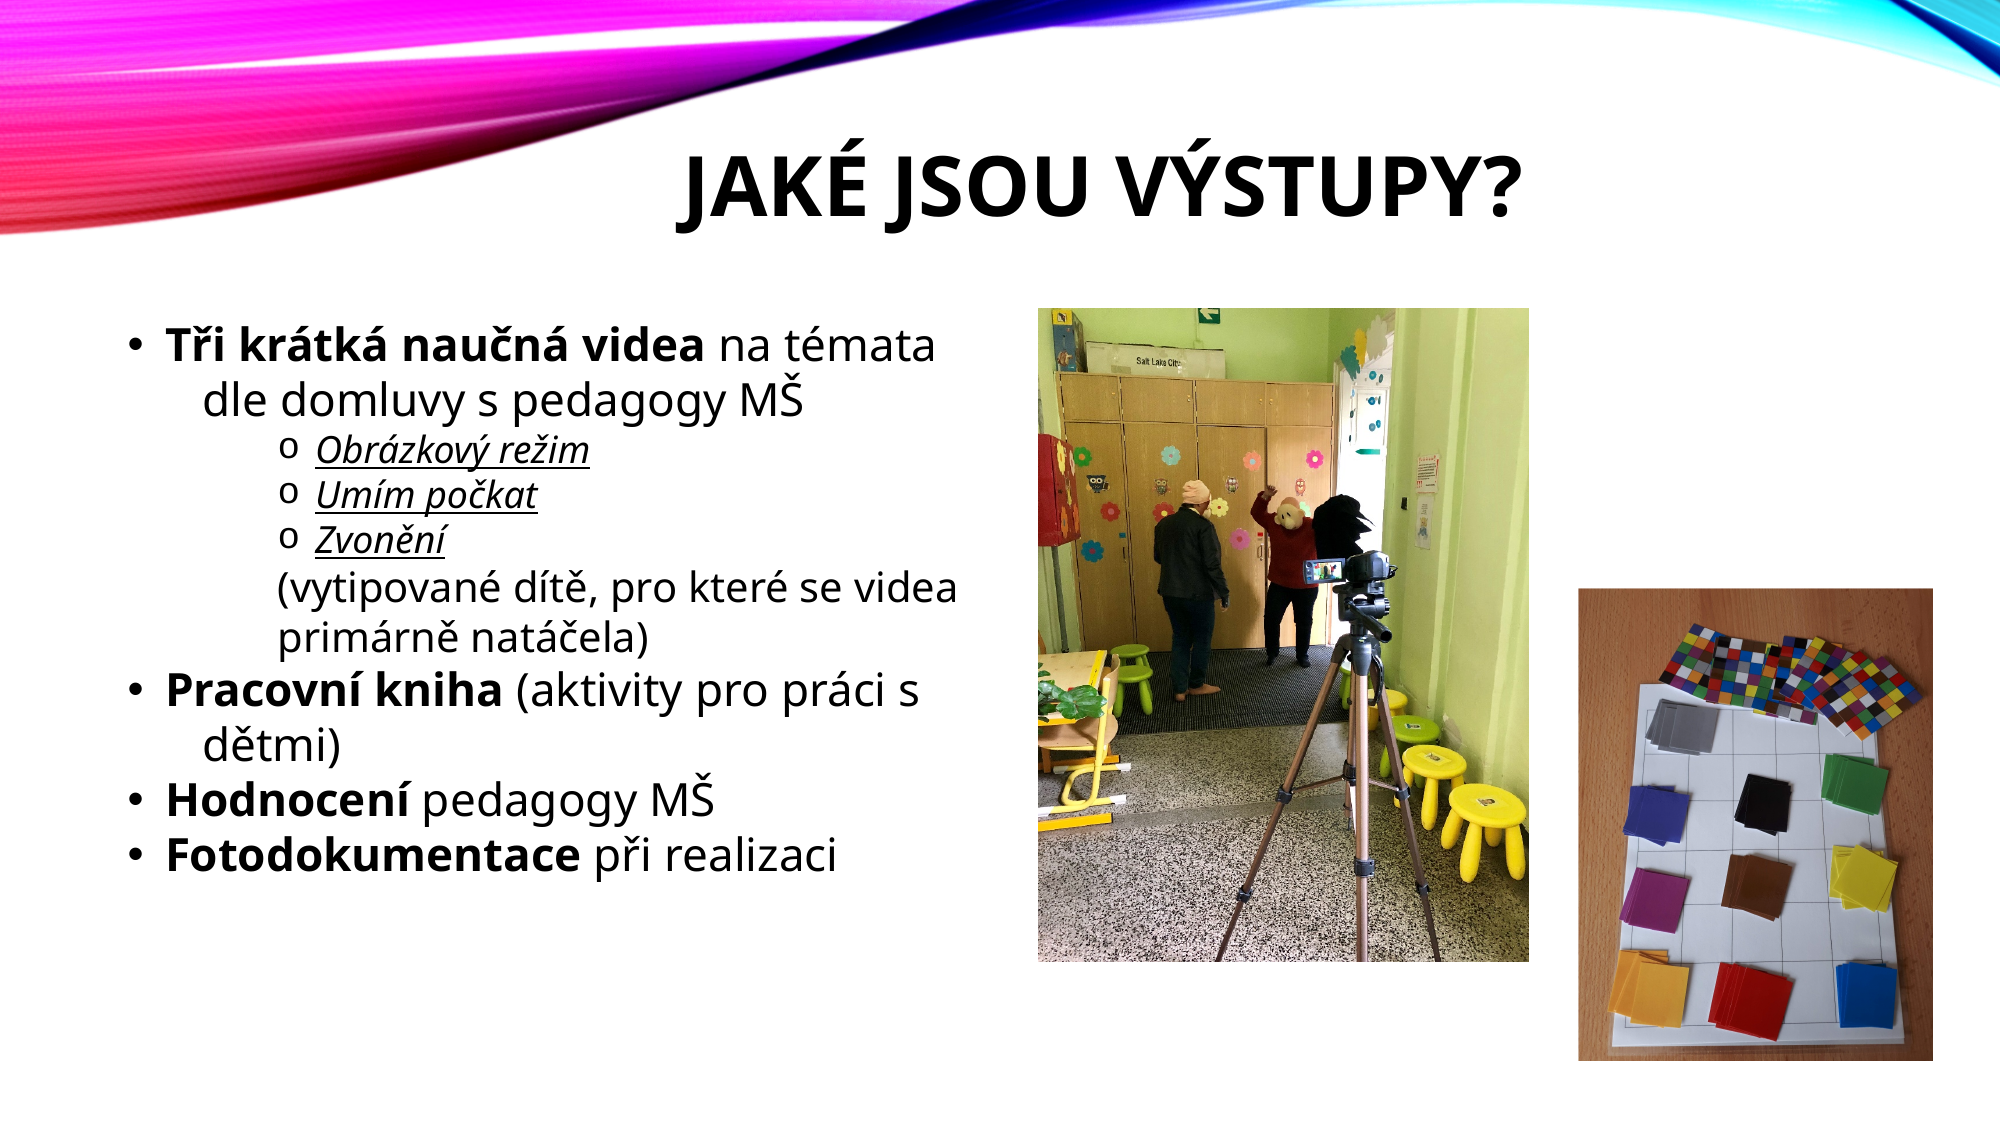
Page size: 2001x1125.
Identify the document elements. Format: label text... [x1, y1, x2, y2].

picture [1038, 308, 1529, 962]
title Jaké jsou Výstupy? [667, 104, 1888, 276]
list Tři krátká naučná videa na témata dle domluvy s pedagogy MŠ Obrázkový režim Umím počkat Zvonění (vytipované dítě, pro které se videa primárně natáčela) Pracovní kniha (aktivity pro práci s dětmi) Hodnocení pedagogy MŠ Fotodokumentace při realizaci [112, 308, 988, 1021]
picture [1578, 588, 1933, 1061]
